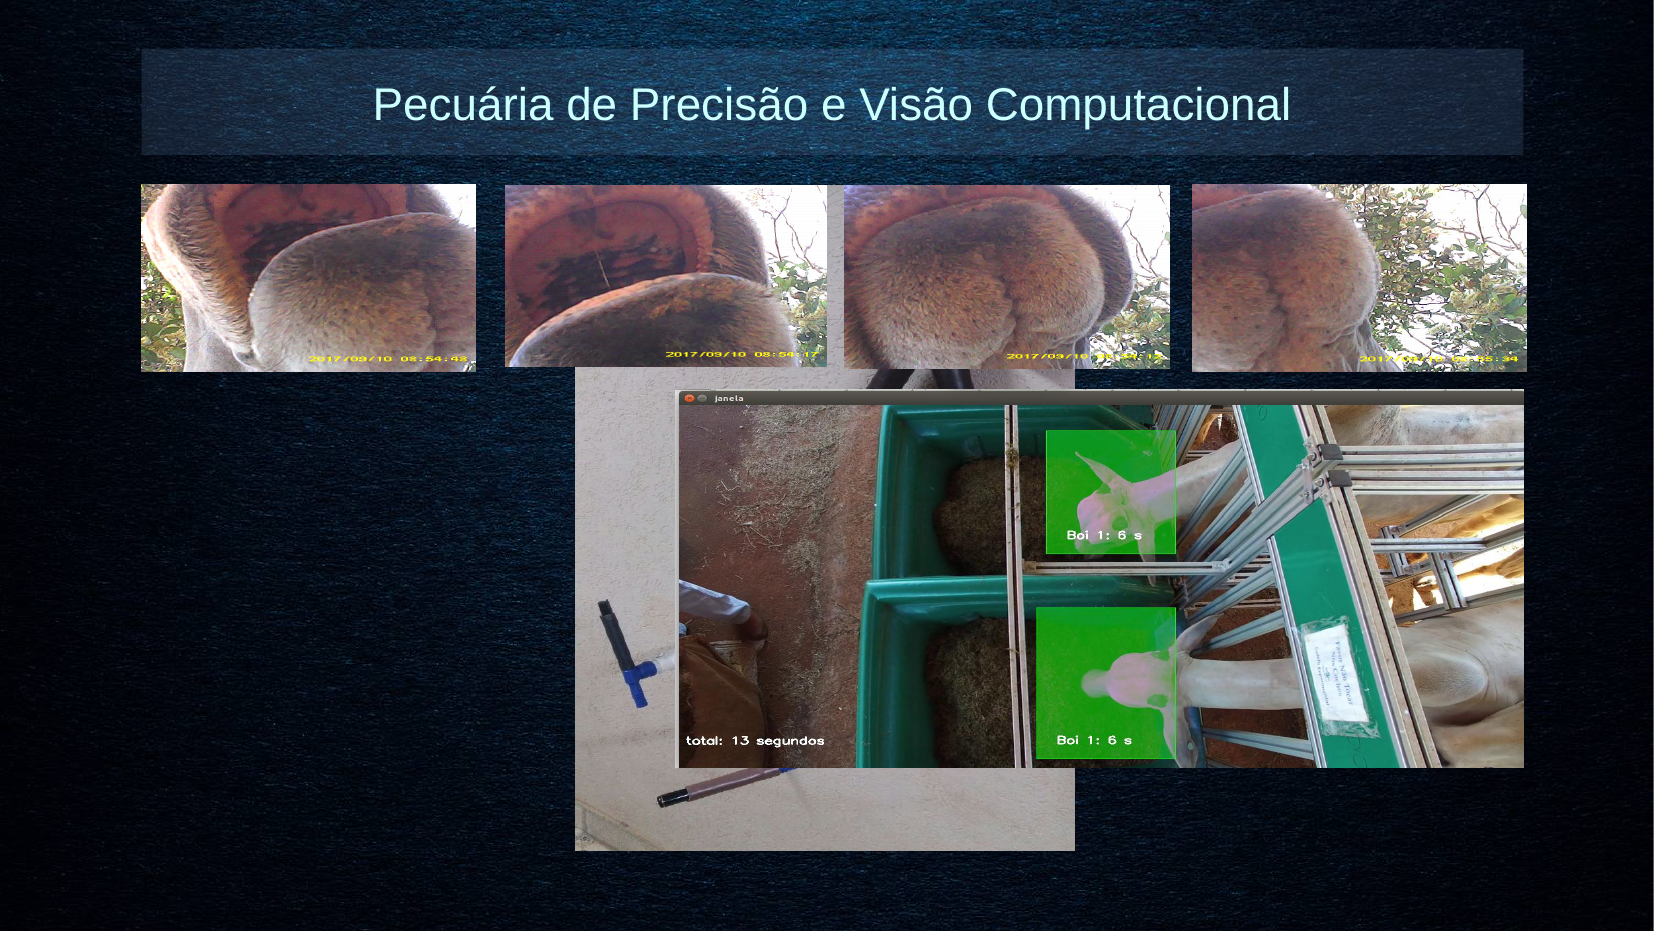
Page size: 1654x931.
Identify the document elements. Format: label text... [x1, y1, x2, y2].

text_box Pecuária de Precisão e Visão Computacional [141, 48, 1524, 155]
picture [0, 0, 1654, 931]
